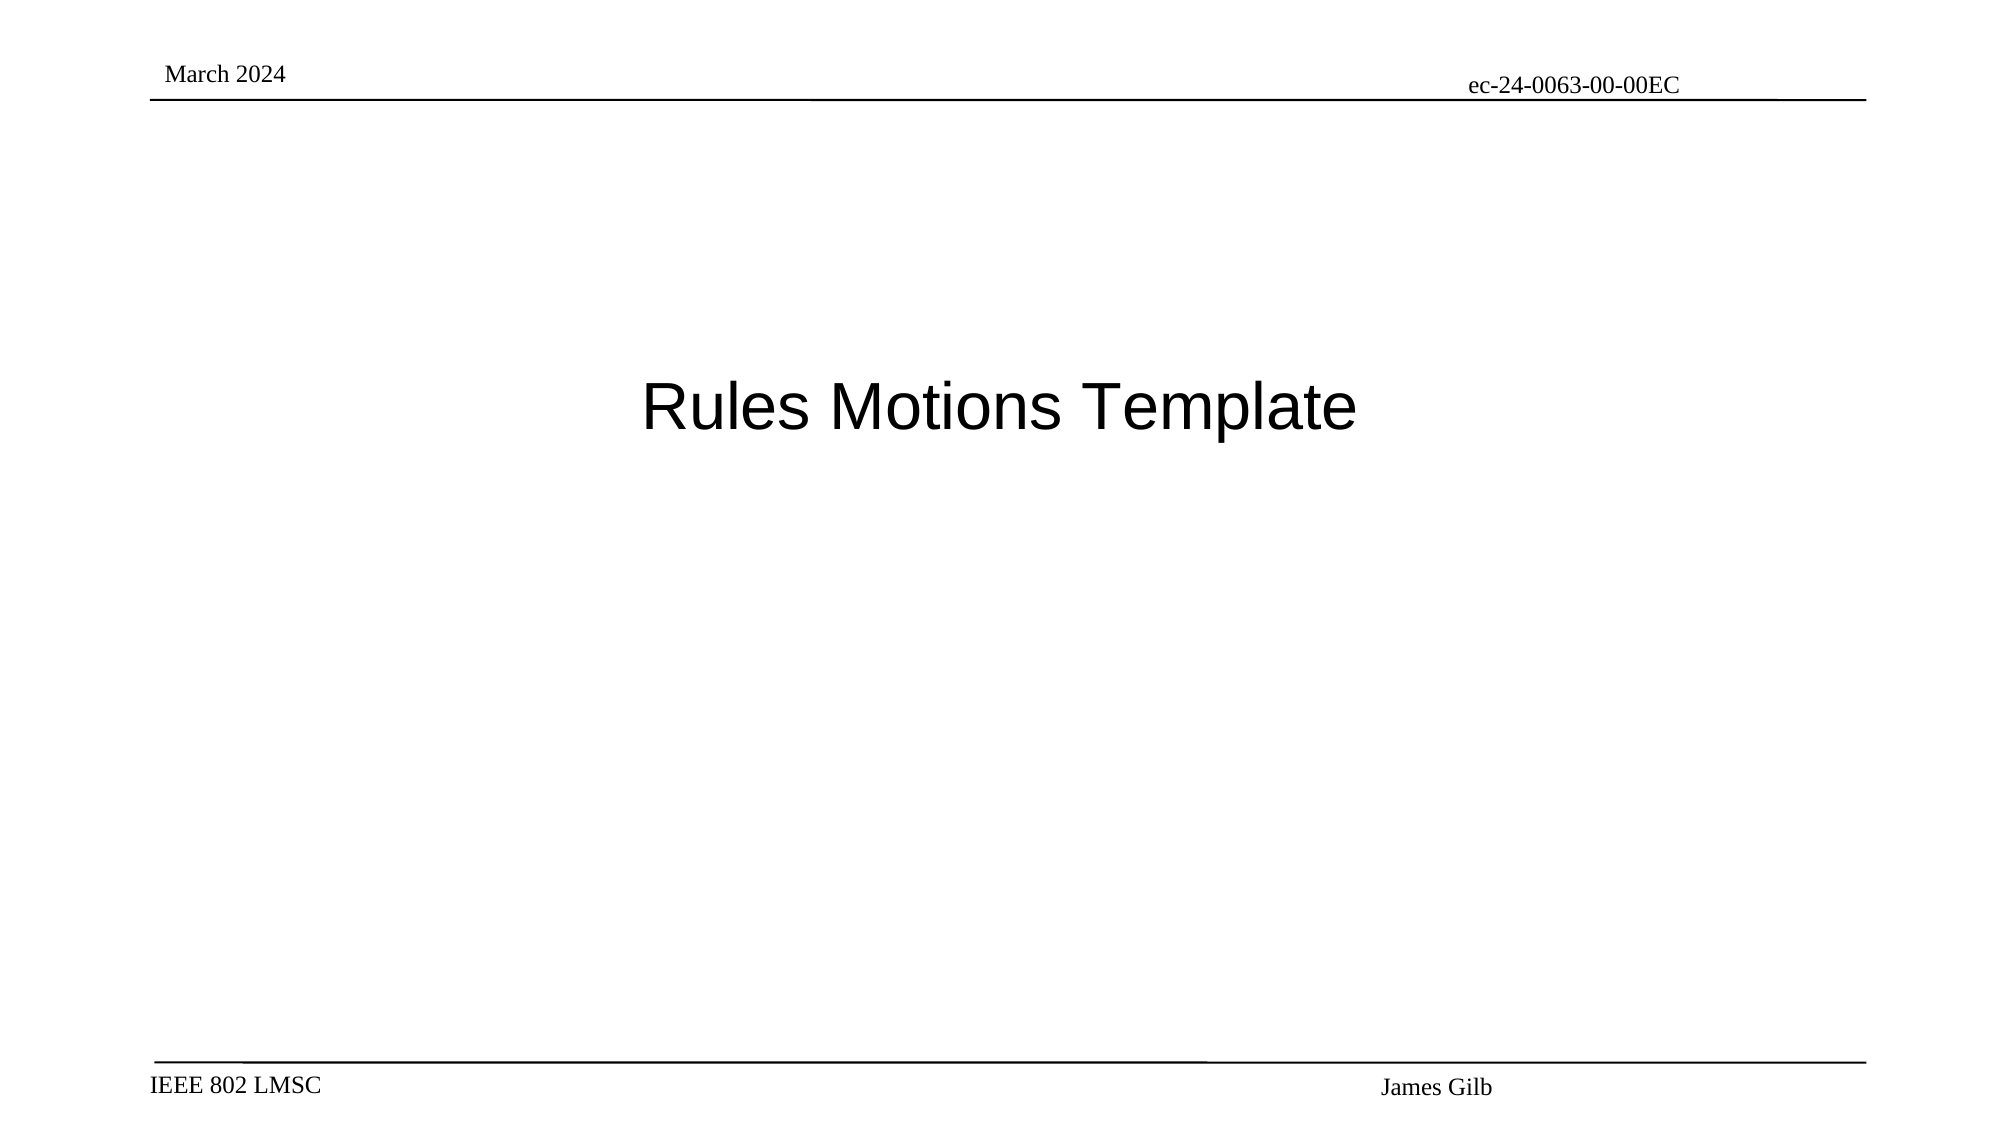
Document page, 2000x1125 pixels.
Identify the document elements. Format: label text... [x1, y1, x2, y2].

subtitle Rules Motions Template [125, 112, 1876, 693]
